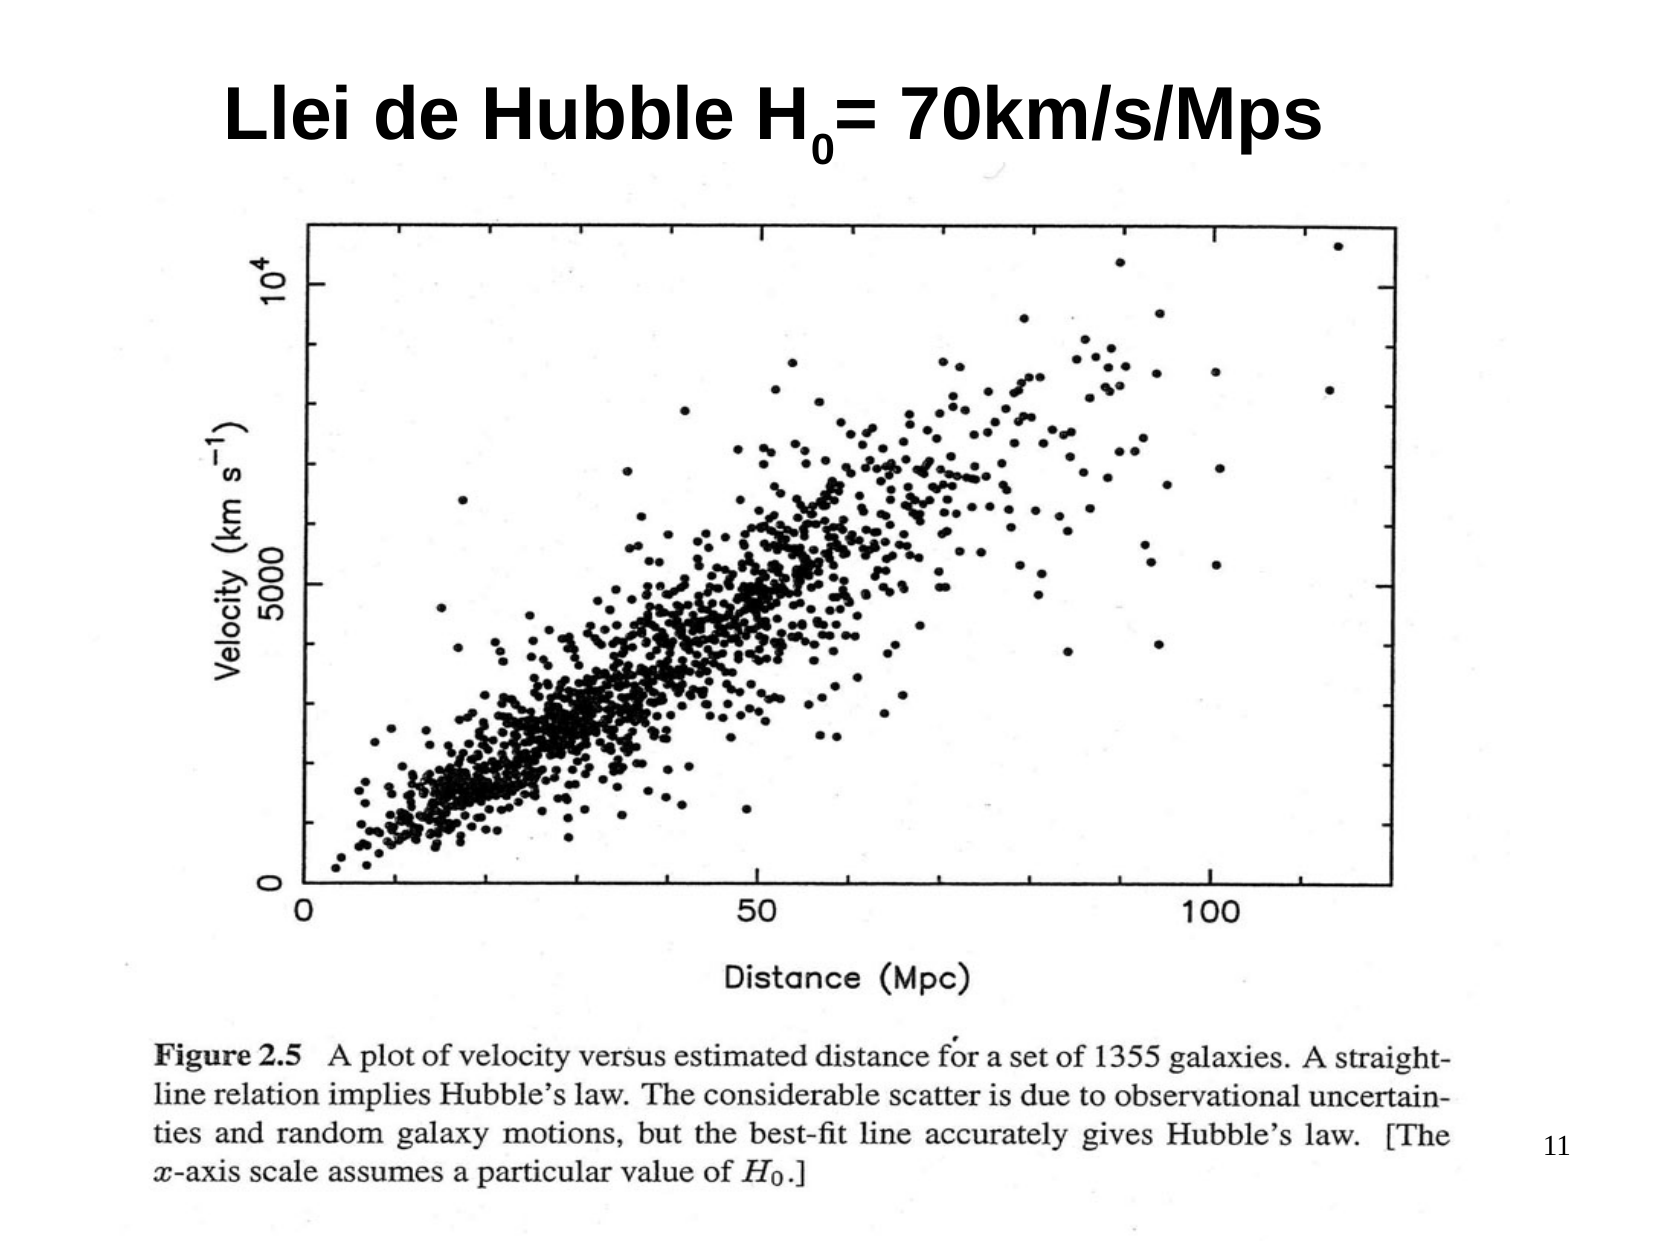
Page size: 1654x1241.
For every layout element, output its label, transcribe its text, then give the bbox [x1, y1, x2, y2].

text_box Llei de Hubble H0= 70km/s/Mps [209, 64, 1475, 182]
picture [88, 162, 1510, 1241]
